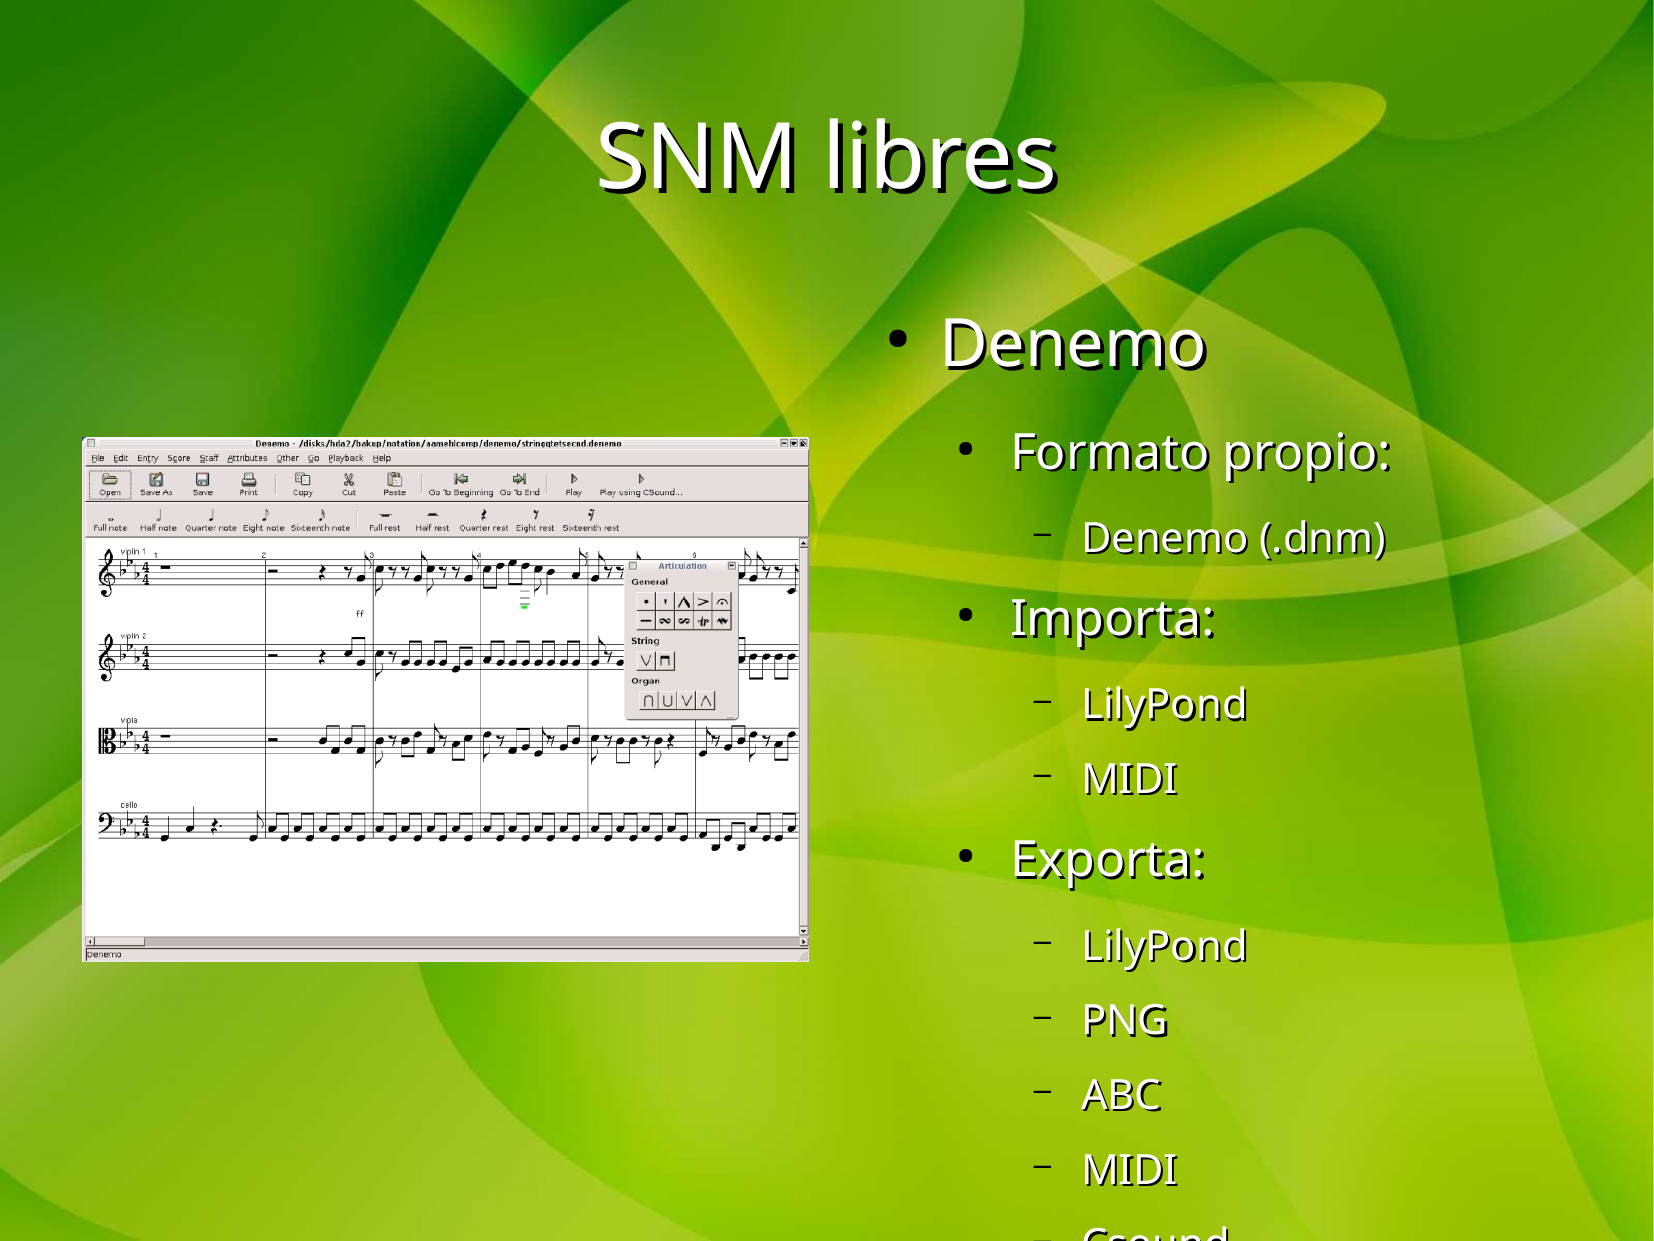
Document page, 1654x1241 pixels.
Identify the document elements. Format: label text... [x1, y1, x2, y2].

list Denemo Formato propio: Denemo (.dnm) Importa: LilyPond MIDI Exporta: LilyPond PNG ABC MIDI Csound PDF [868, 295, 1595, 1227]
title SNM libres [82, 49, 1571, 257]
picture [0, 0, 1654, 1241]
